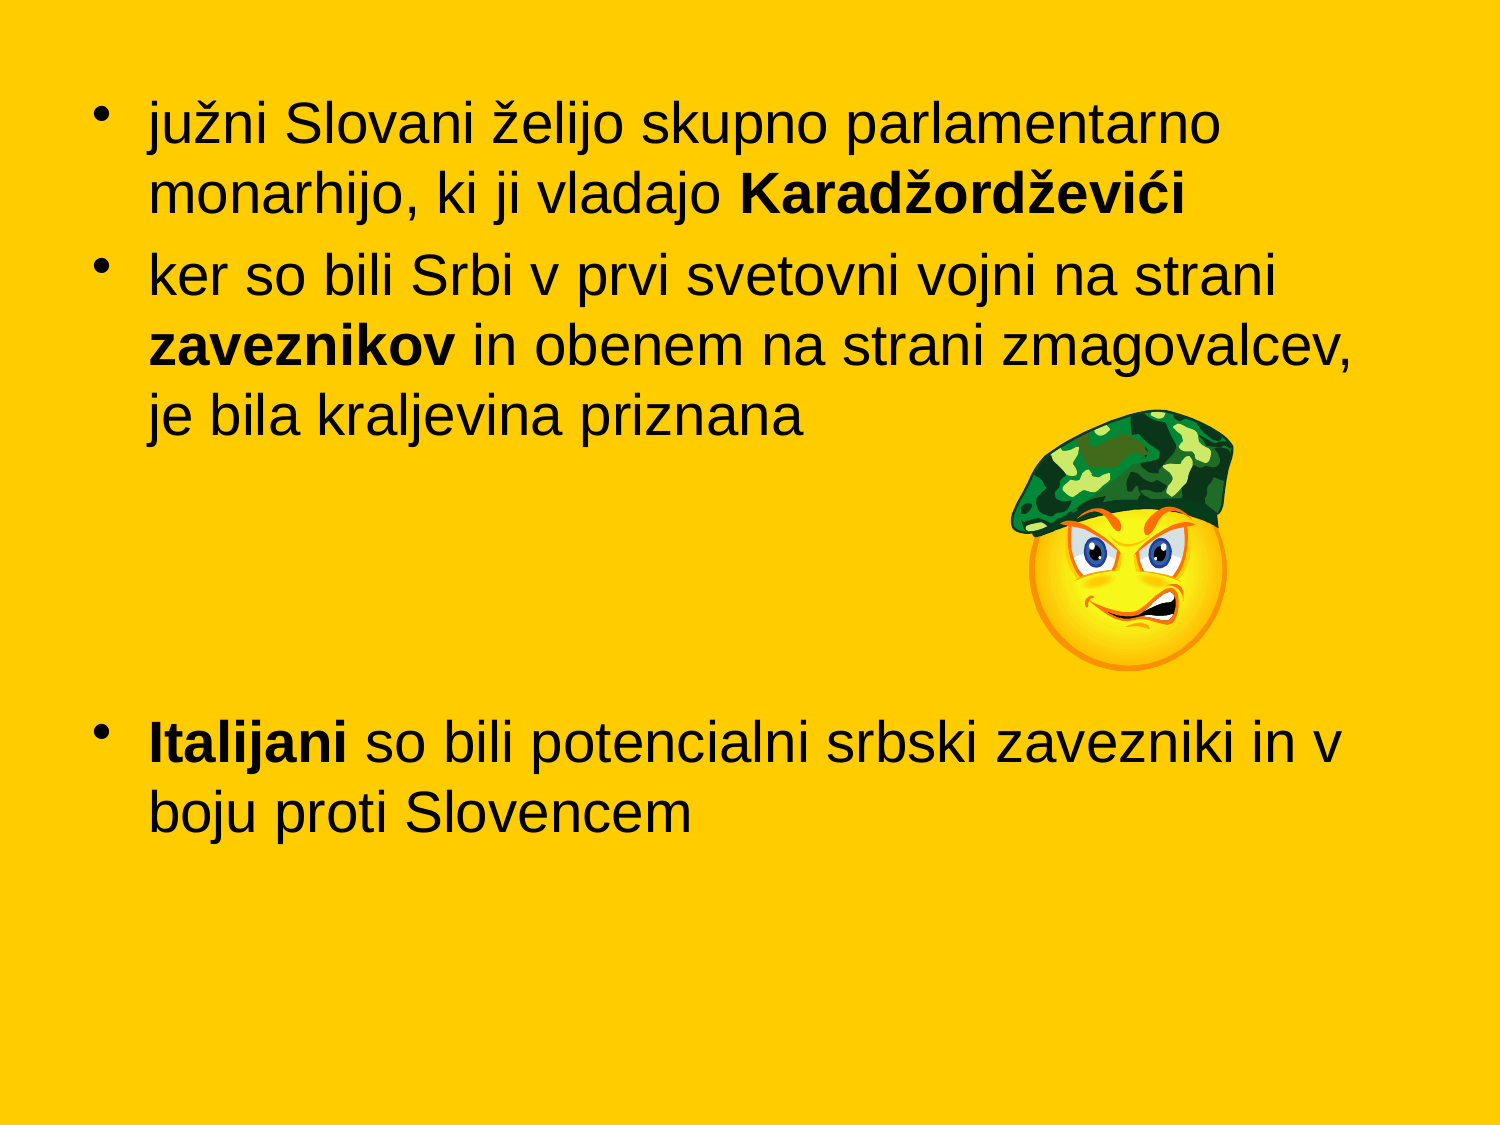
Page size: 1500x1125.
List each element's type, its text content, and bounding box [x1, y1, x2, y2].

list južni Slovani želijo skupno parlamentarno monarhijo, ki ji vladajo Karadžordževići ker so bili Srbi v prvi svetovni vojni na strani zaveznikov in obenem na strani zmagovalcev, je bila kraljevina priznana Italijani so bili potencialni srbski zavezniki in v boju proti Slovencem [76, 78, 1425, 1005]
picture [1009, 408, 1235, 673]
